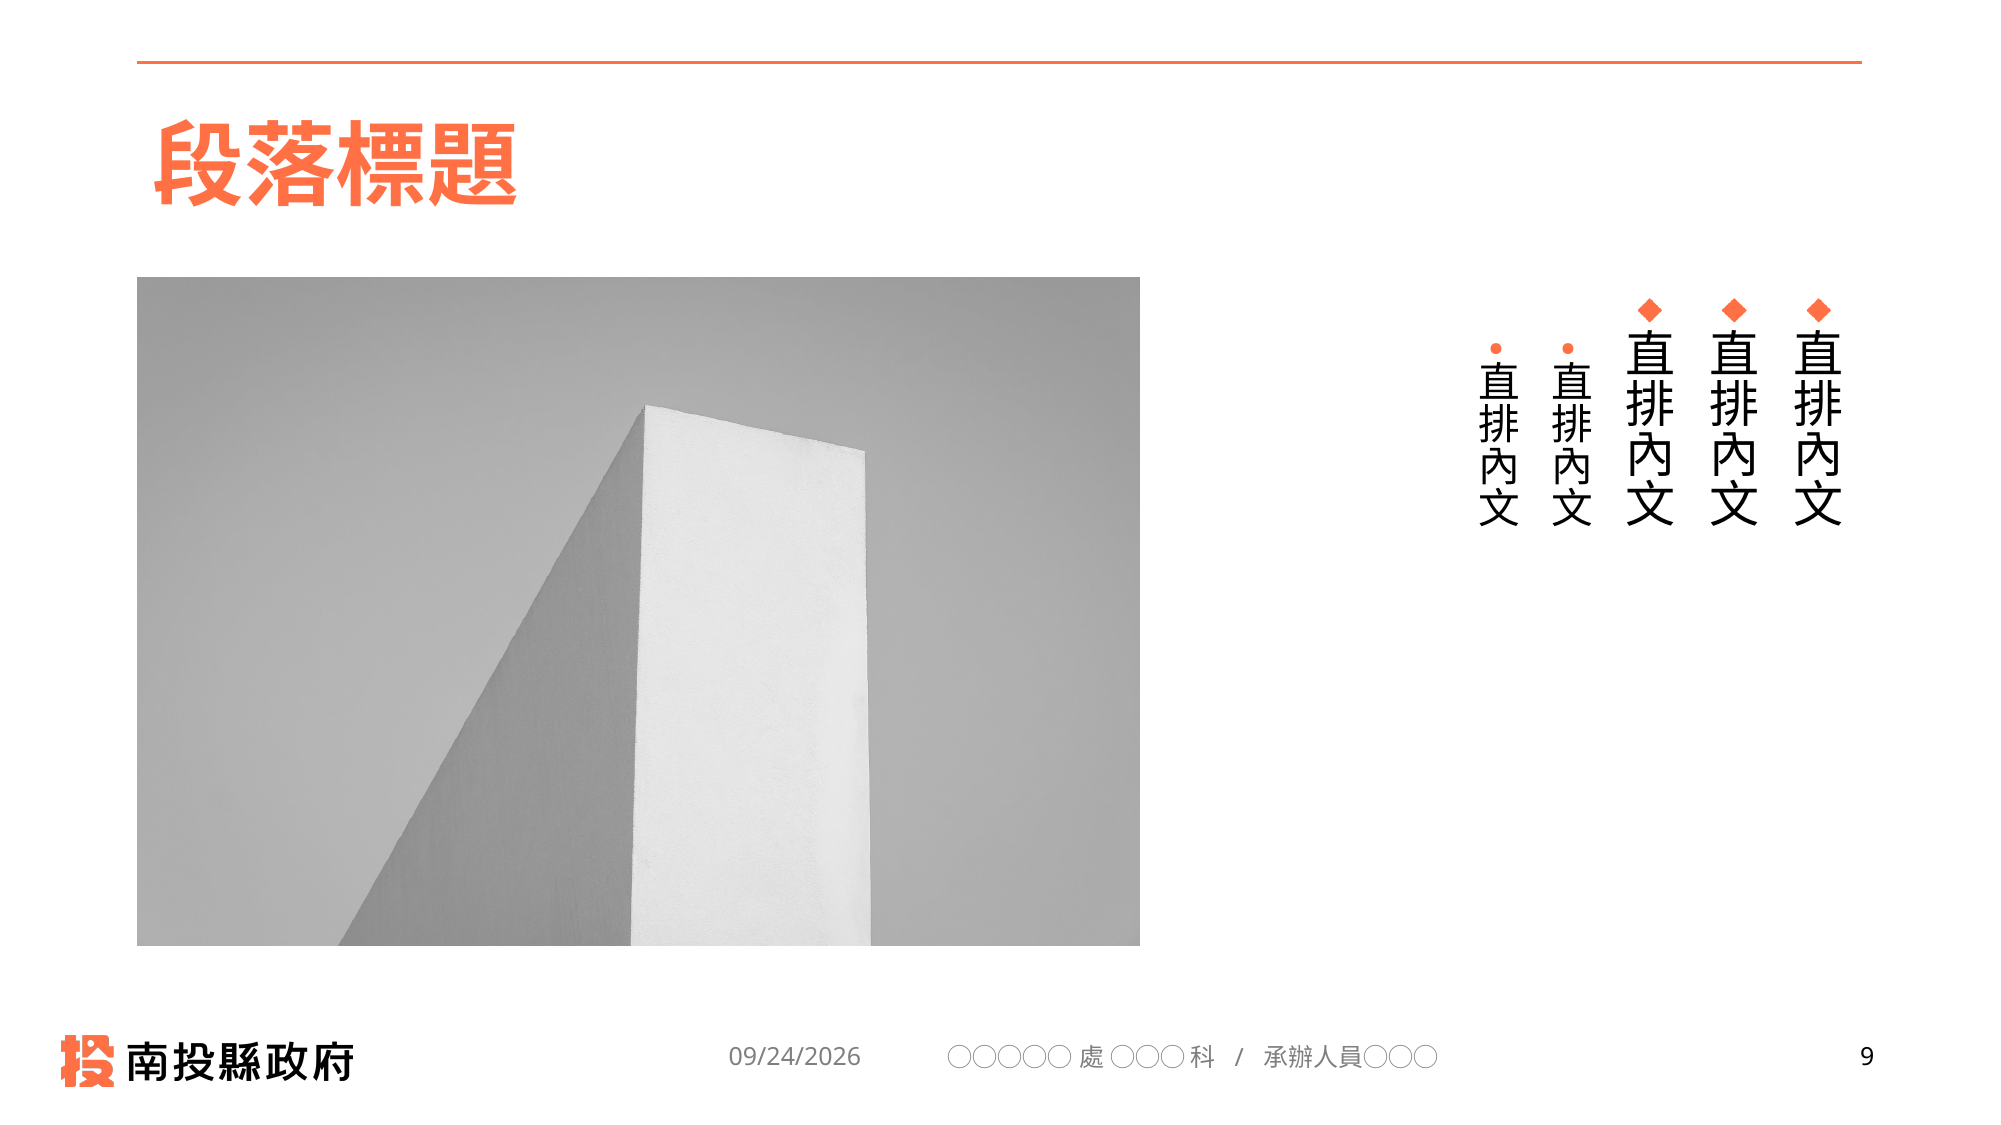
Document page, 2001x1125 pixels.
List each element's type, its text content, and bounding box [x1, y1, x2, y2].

picture [61, 1035, 353, 1087]
title 段落標題 [137, 59, 1863, 278]
text_box 07/29/2024 [713, 1025, 884, 1086]
text_box 直排內文 直排內文 直排內文 直排內文 直排內文 [1181, 277, 1863, 945]
picture [137, 277, 1140, 946]
text_box ◯◯◯◯◯處 ◯◯◯ 科 / 承辦人員◯◯◯ [932, 1025, 1608, 1086]
text_box <編號> [1845, 1025, 1945, 1086]
